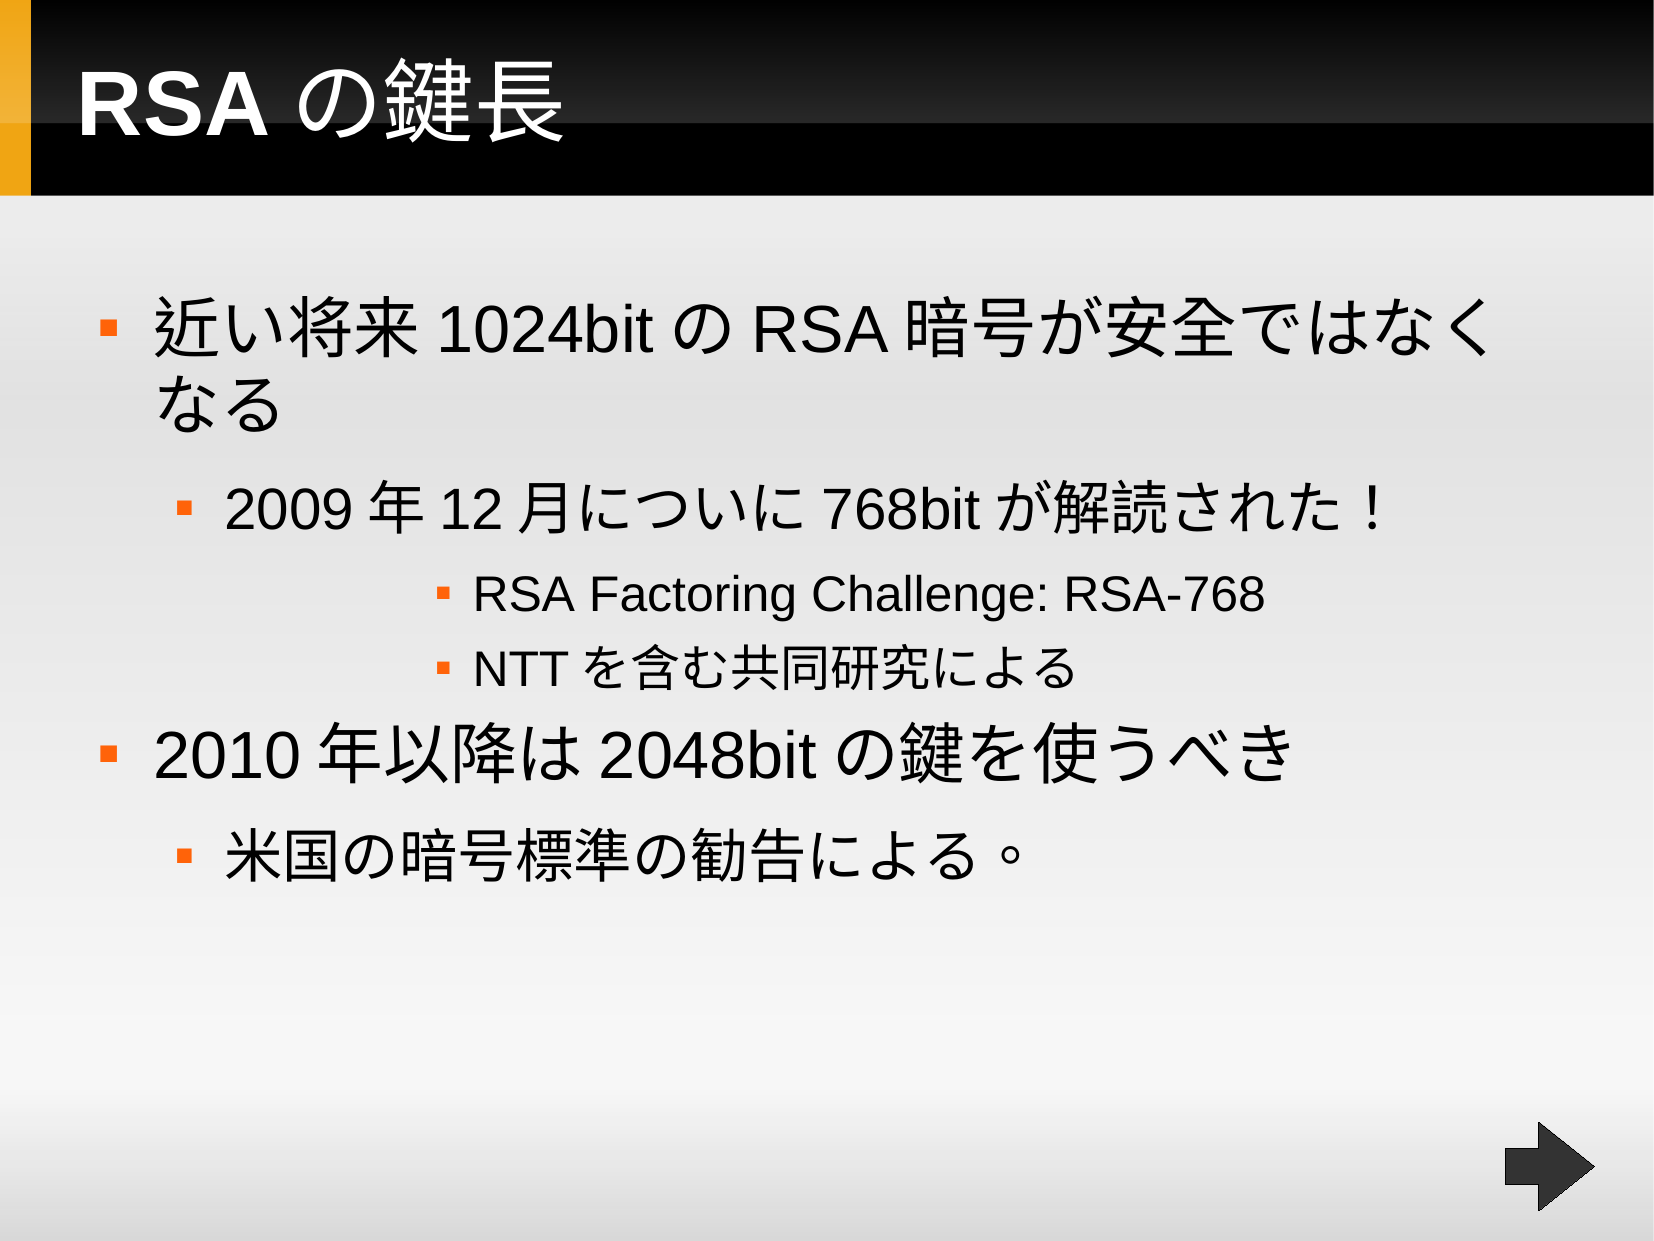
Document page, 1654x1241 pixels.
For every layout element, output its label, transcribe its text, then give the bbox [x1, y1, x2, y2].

list 近い将来1024bitのRSA暗号が安全ではなくなる 2009年12月についに768bitが解読された！ RSA Factoring Challenge: RSA-768 NTTを含む共同研究による 2010年以降は2048bitの鍵を使うべき 米国の暗号標準の勧告による。 [82, 290, 1571, 1094]
picture [0, 0, 1654, 1241]
text_box [1505, 1122, 1595, 1211]
title RSAの鍵長 [76, 7, 1565, 200]
